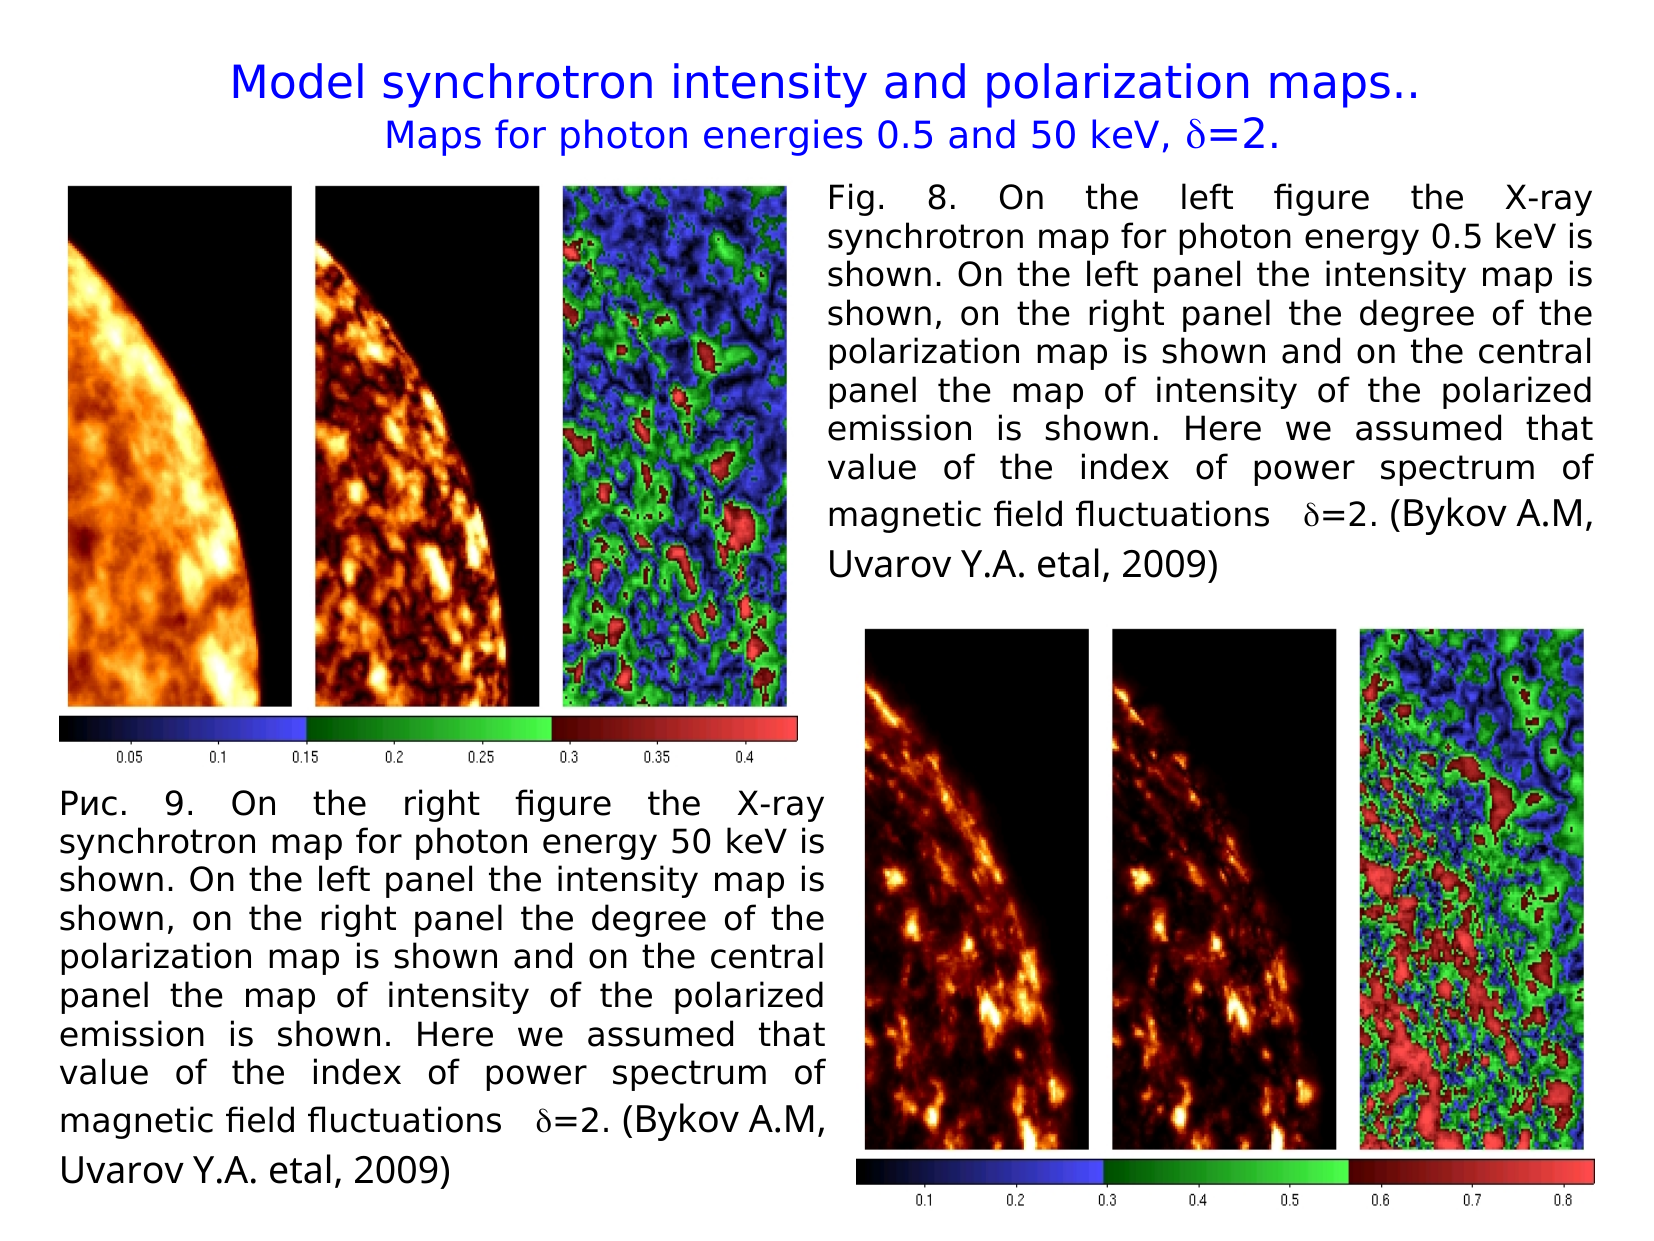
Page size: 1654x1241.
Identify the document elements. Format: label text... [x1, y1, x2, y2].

text_box Fig. 8. On the left figure the X-ray synchrotron map for photon energy 0.5 keV is shown. On the left panel the intensity map is shown, on the right panel the degree of the polarization map is shown and on the central panel the map of intensity of the polarized emission is shown. Here we assumed that value of the index of power spectrum of magnetic field fluctuations =2. (Bykov A.M, Uvarov Y.A. etal, 2009) [826, 181, 1595, 587]
text_box Рис. 9. On the right figure the X-ray synchrotron map for photon energy 50 keV is shown. On the left panel the intensity map is shown, on the right panel the degree of the polarization map is shown and on the central panel the map of intensity of the polarized emission is shown. Here we assumed that value of the index of power spectrum of magnetic field fluctuations =2. (Bykov A.M, Uvarov Y.A. etal, 2009) [59, 786, 827, 1192]
picture [856, 620, 1595, 1211]
title Model synchrotron intensity and polarization maps.. Maps for photon energies 0.5 and 50 keV, =2. [88, 54, 1577, 160]
picture [59, 177, 798, 768]
